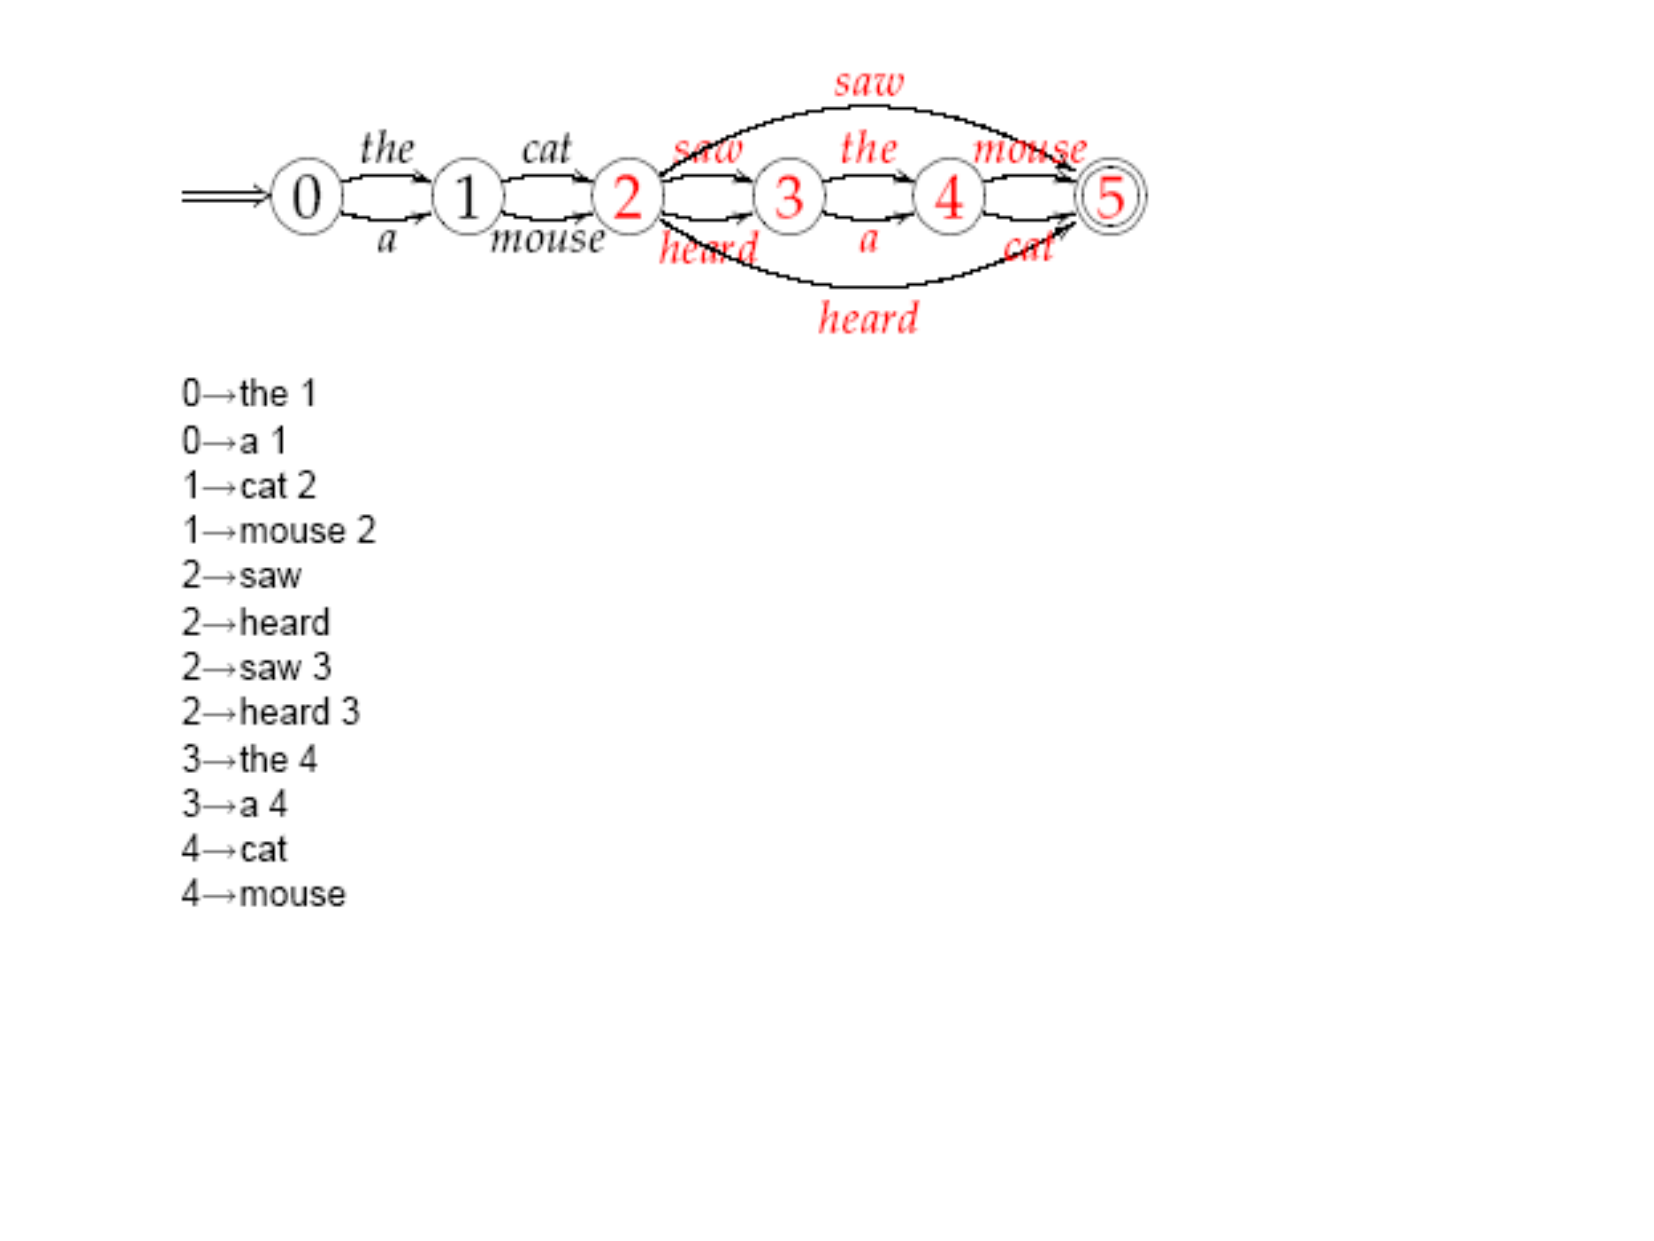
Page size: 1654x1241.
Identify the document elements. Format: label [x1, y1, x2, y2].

picture [13, 13, 1483, 1111]
